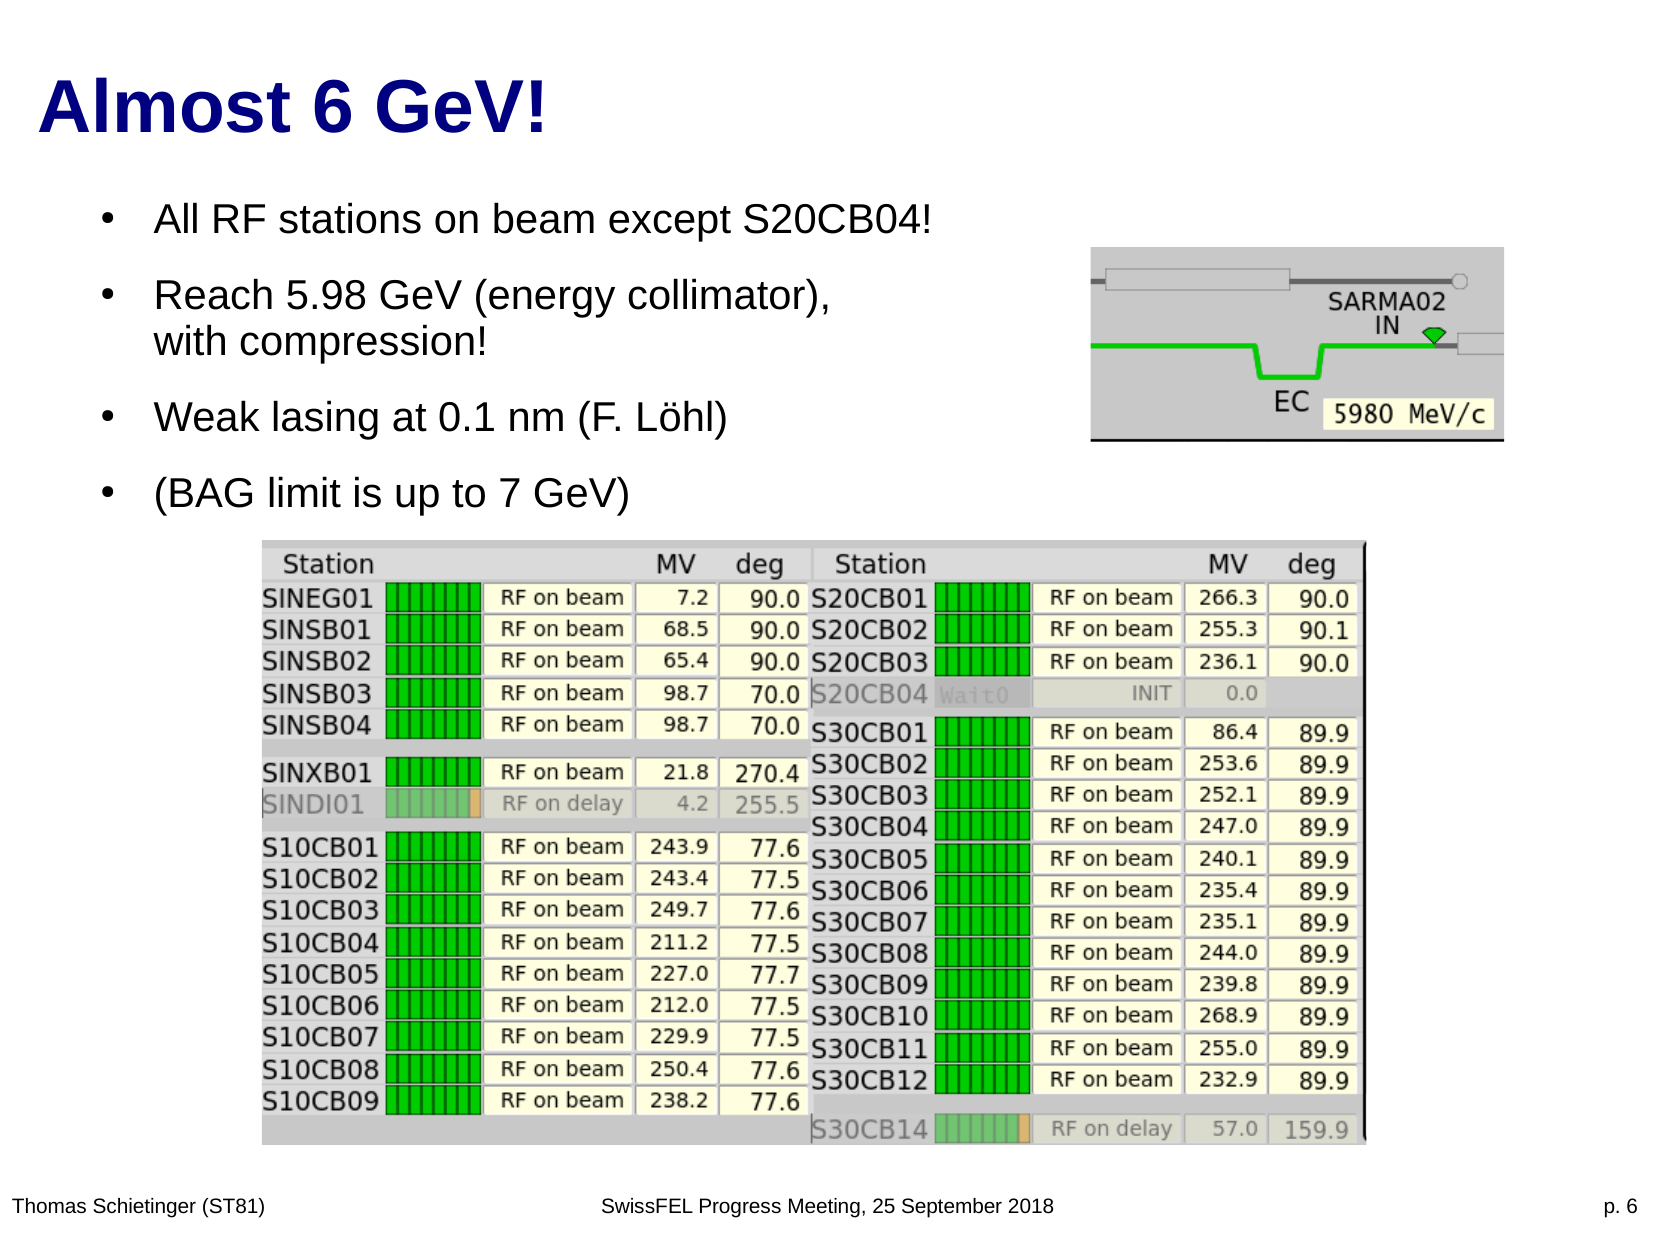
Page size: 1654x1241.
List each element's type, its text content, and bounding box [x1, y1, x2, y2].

picture [1090, 247, 1505, 442]
title Almost 6 GeV! [37, 37, 1276, 176]
list All RF stations on beam except S20CB04! Reach 5.98 GeV (energy collimator), with compression! Weak lasing at 0.1 nm (F. Löhl) (BAG limit is up to 7 GeV) [82, 195, 1571, 1090]
picture [261, 540, 1367, 1145]
